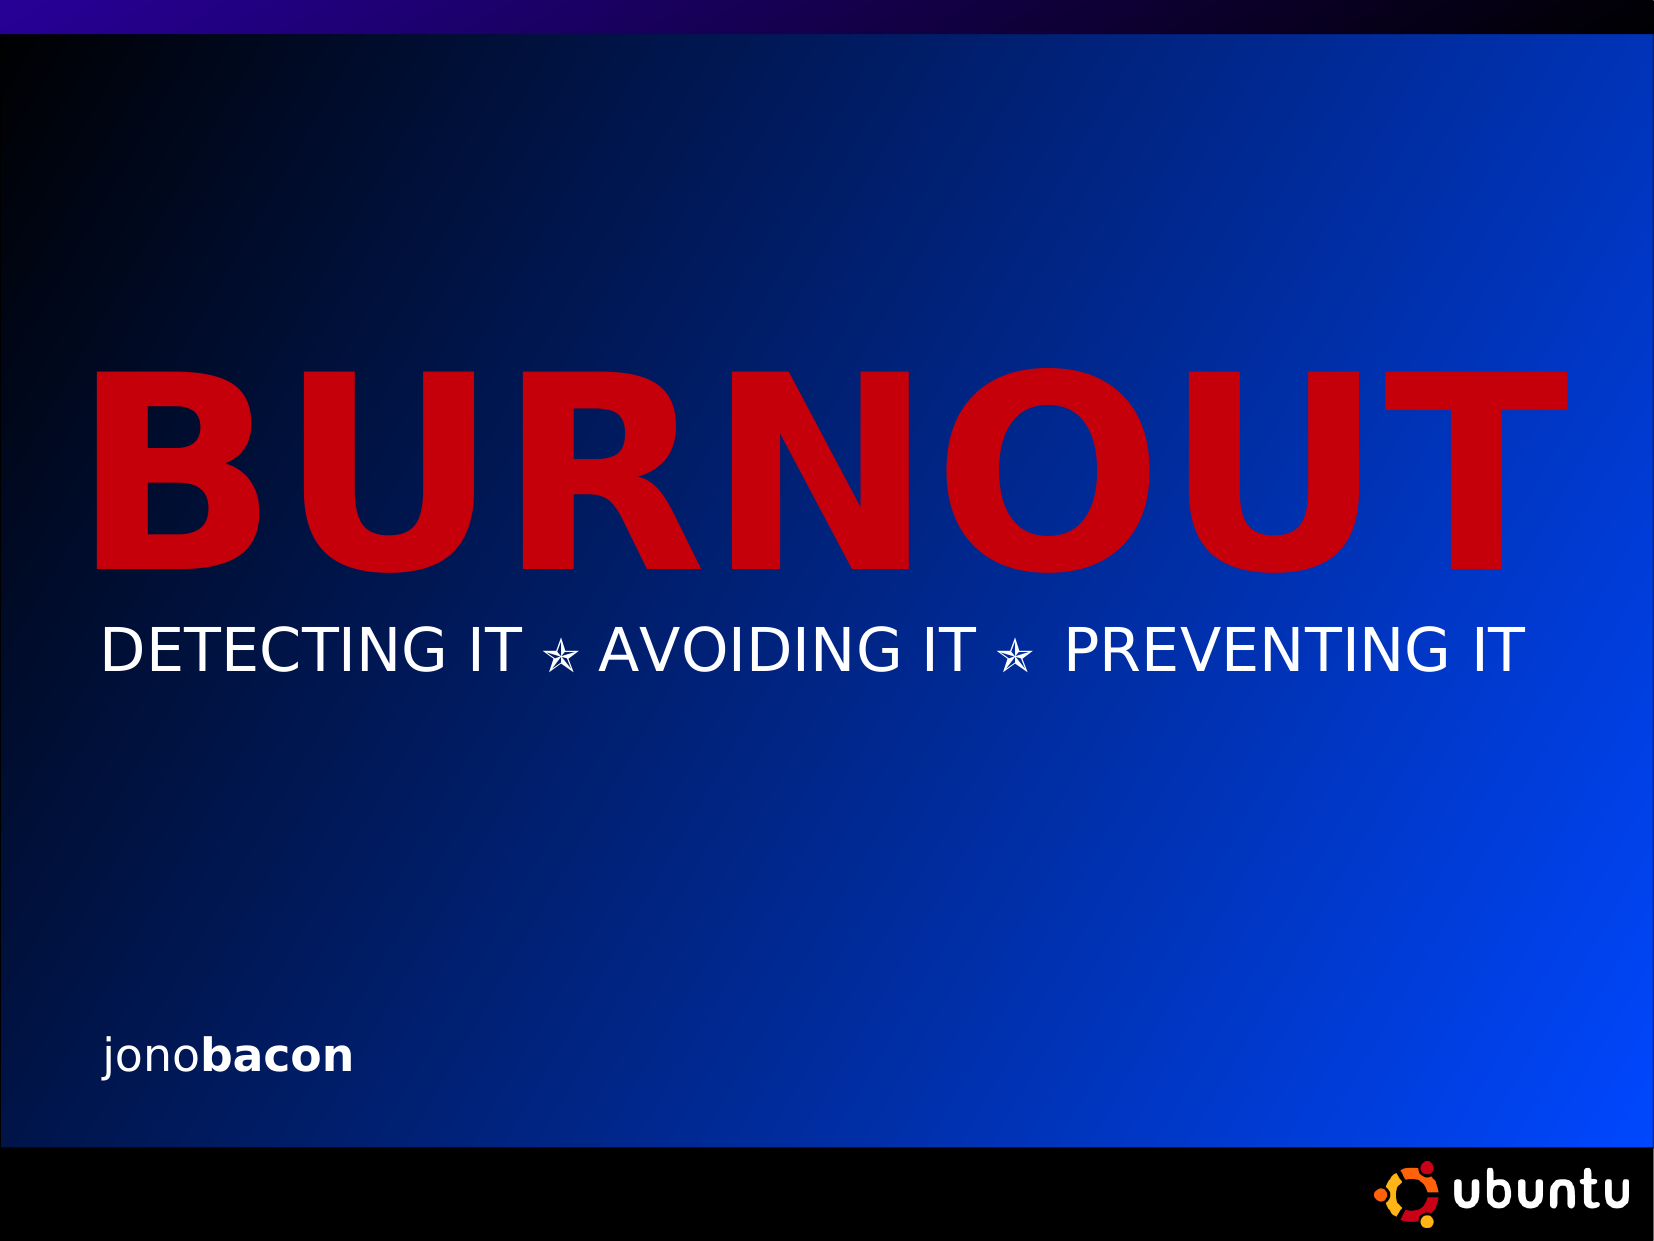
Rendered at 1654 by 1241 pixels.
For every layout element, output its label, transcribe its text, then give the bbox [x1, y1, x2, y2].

text_box BURNOUT [72, 314, 1591, 635]
text_box DETECTING IT  AVOIDING IT  PREVENTING IT [99, 614, 1546, 708]
text_box [0, 0, 1654, 1241]
picture [1374, 1161, 1629, 1228]
text_box jonobacon [102, 1027, 544, 1098]
